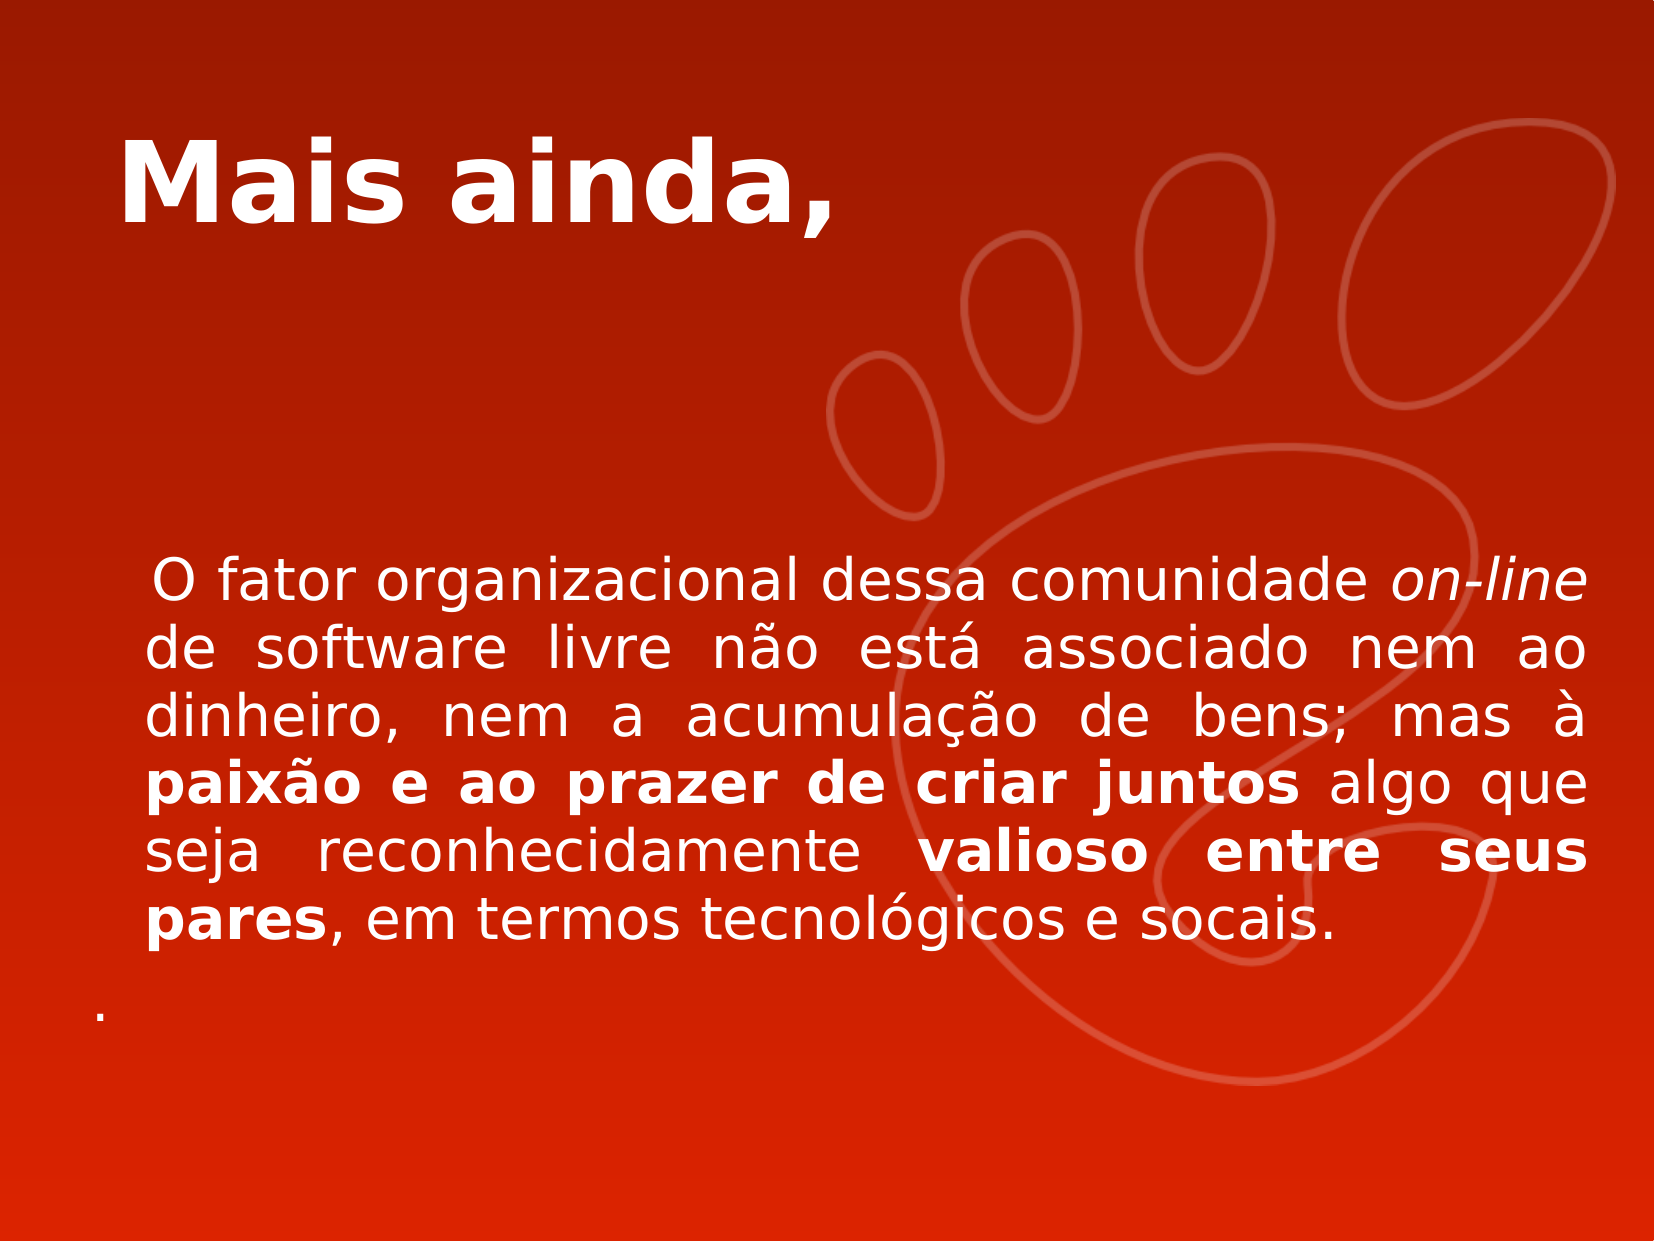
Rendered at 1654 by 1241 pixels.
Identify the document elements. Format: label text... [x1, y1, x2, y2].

list O fator organizacional dessa comunidade on-line de software livre não está associado nem ao dinheiro, nem a acumulação de bens; mas à paixão e ao prazer de criar juntos algo que seja reconhecidamente valioso entre seus pares, em termos tecnológicos e socais. . [59, 538, 1605, 1241]
title Mais ainda, [82, 50, 1571, 257]
picture [826, 118, 1616, 1086]
